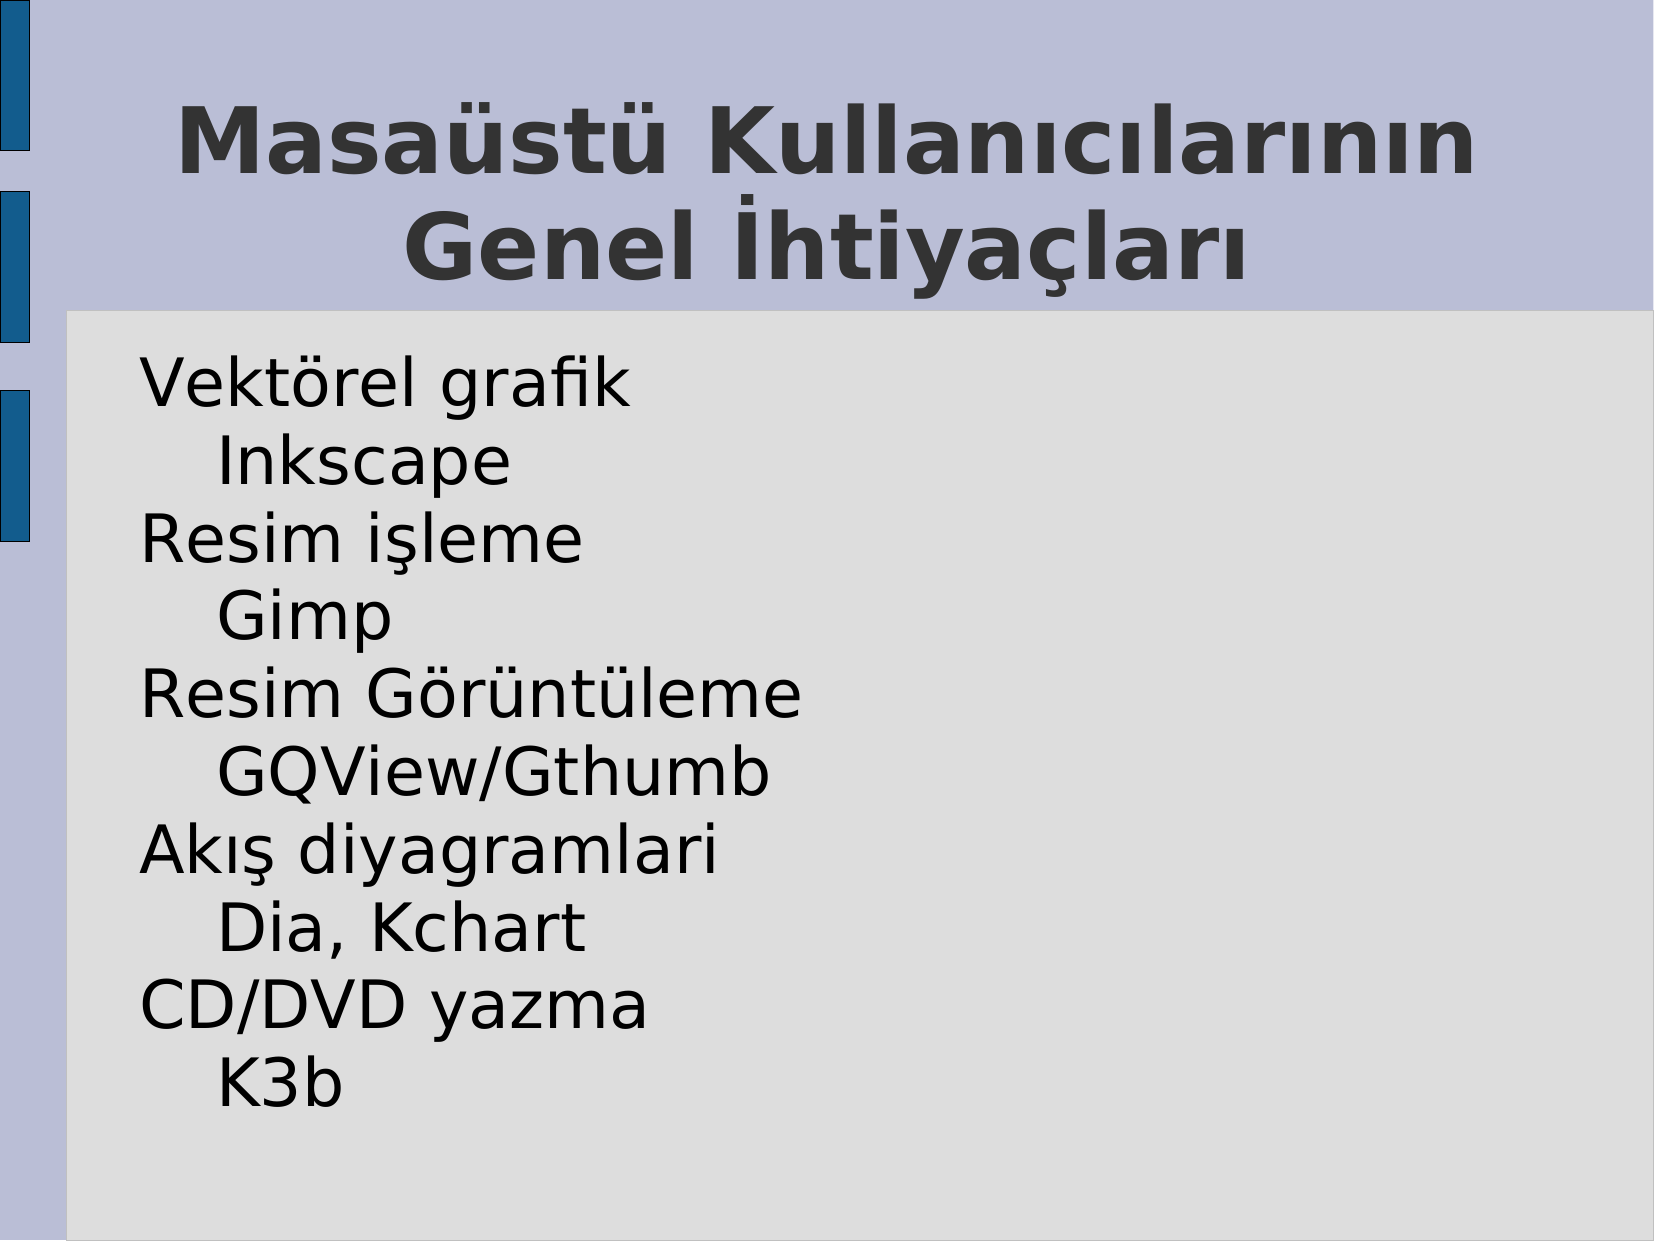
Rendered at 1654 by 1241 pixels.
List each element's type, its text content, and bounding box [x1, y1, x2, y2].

title Masaüstü Kullanıcılarının Genel İhtiyaçları [121, 87, 1534, 302]
list Vektörel grafik Inkscape Resim işleme Gimp Resim Görüntüleme GQView/Gthumb Akış diyagramlari Dia, Kchart CD/DVD yazma K3b [121, 344, 1534, 1127]
